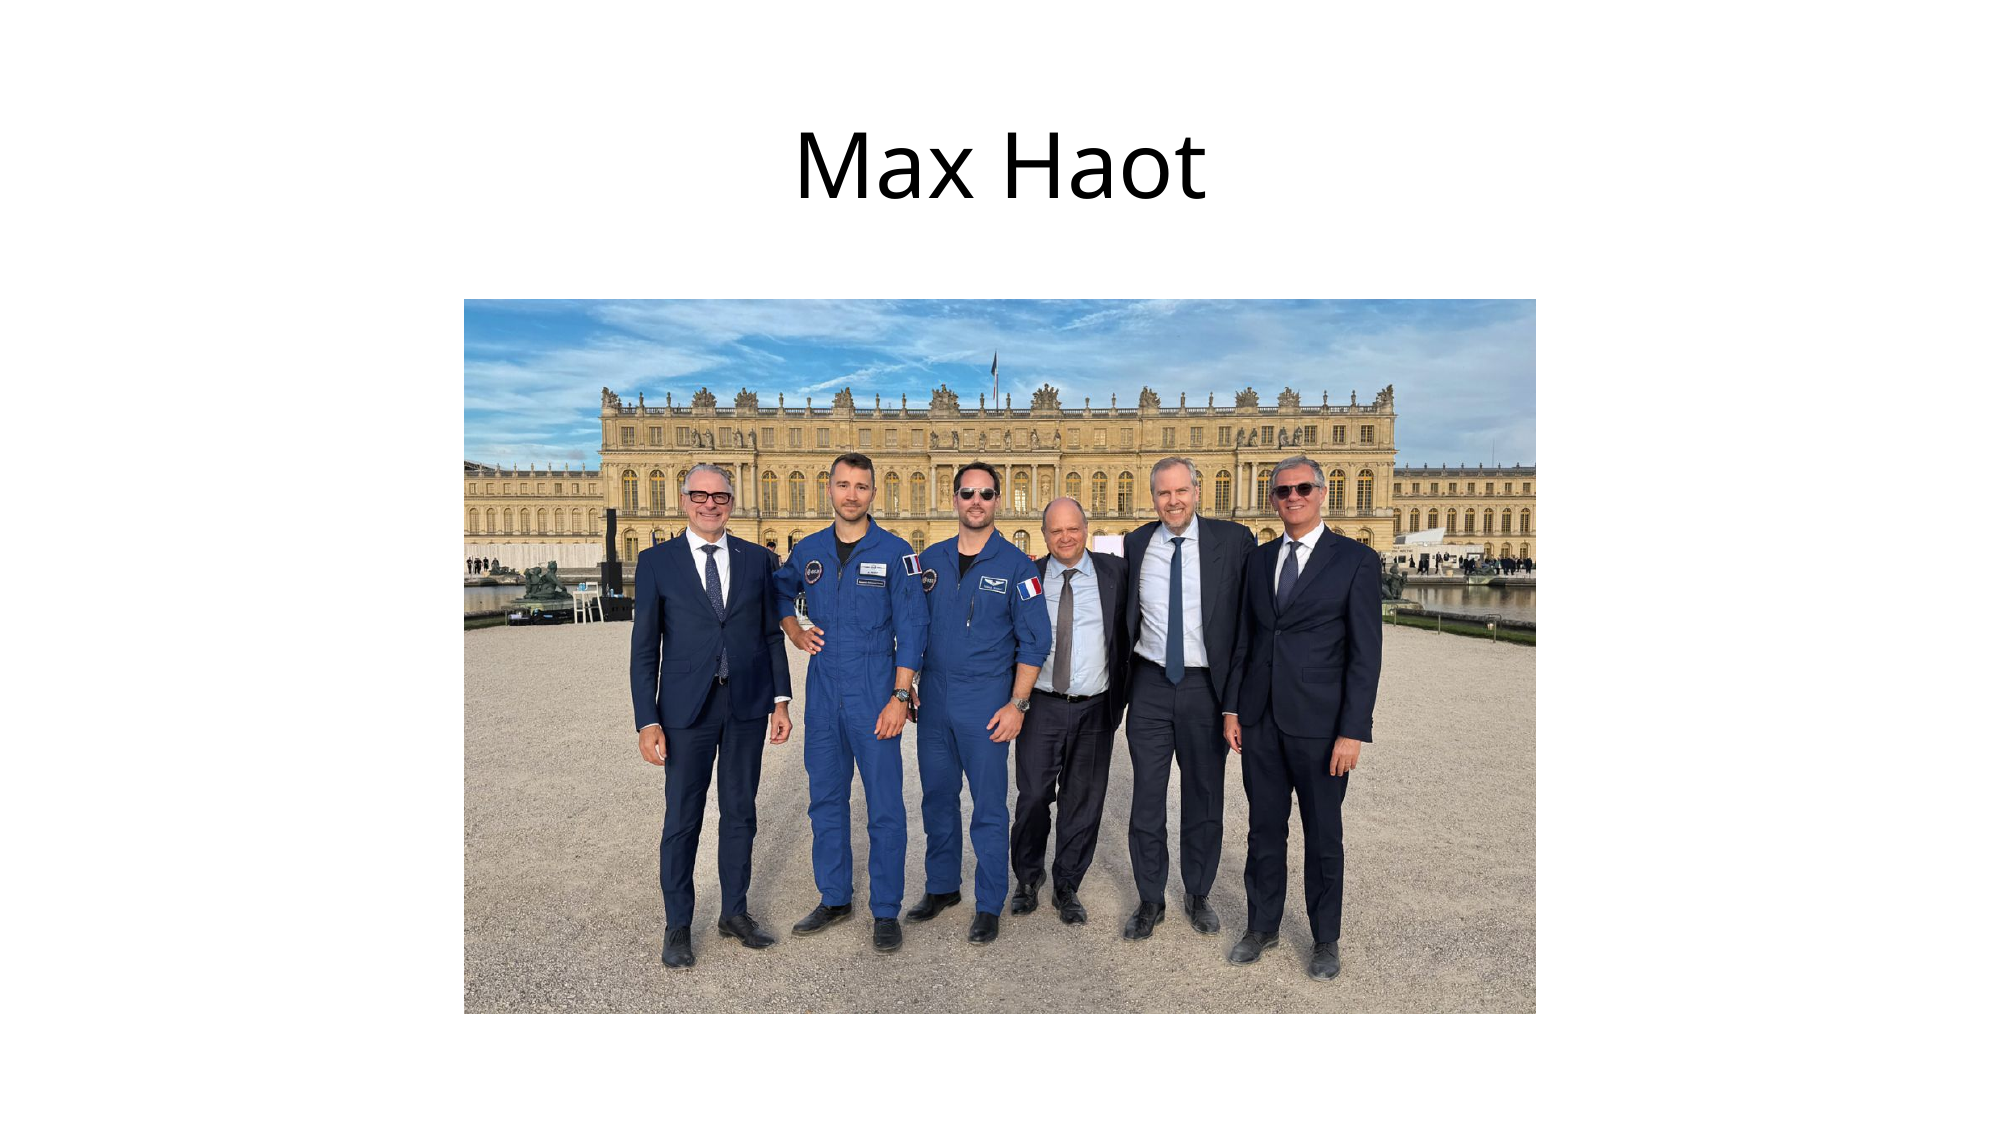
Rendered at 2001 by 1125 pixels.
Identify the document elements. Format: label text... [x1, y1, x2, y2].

title Max Haot [137, 59, 1863, 278]
picture [464, 299, 1536, 1014]
